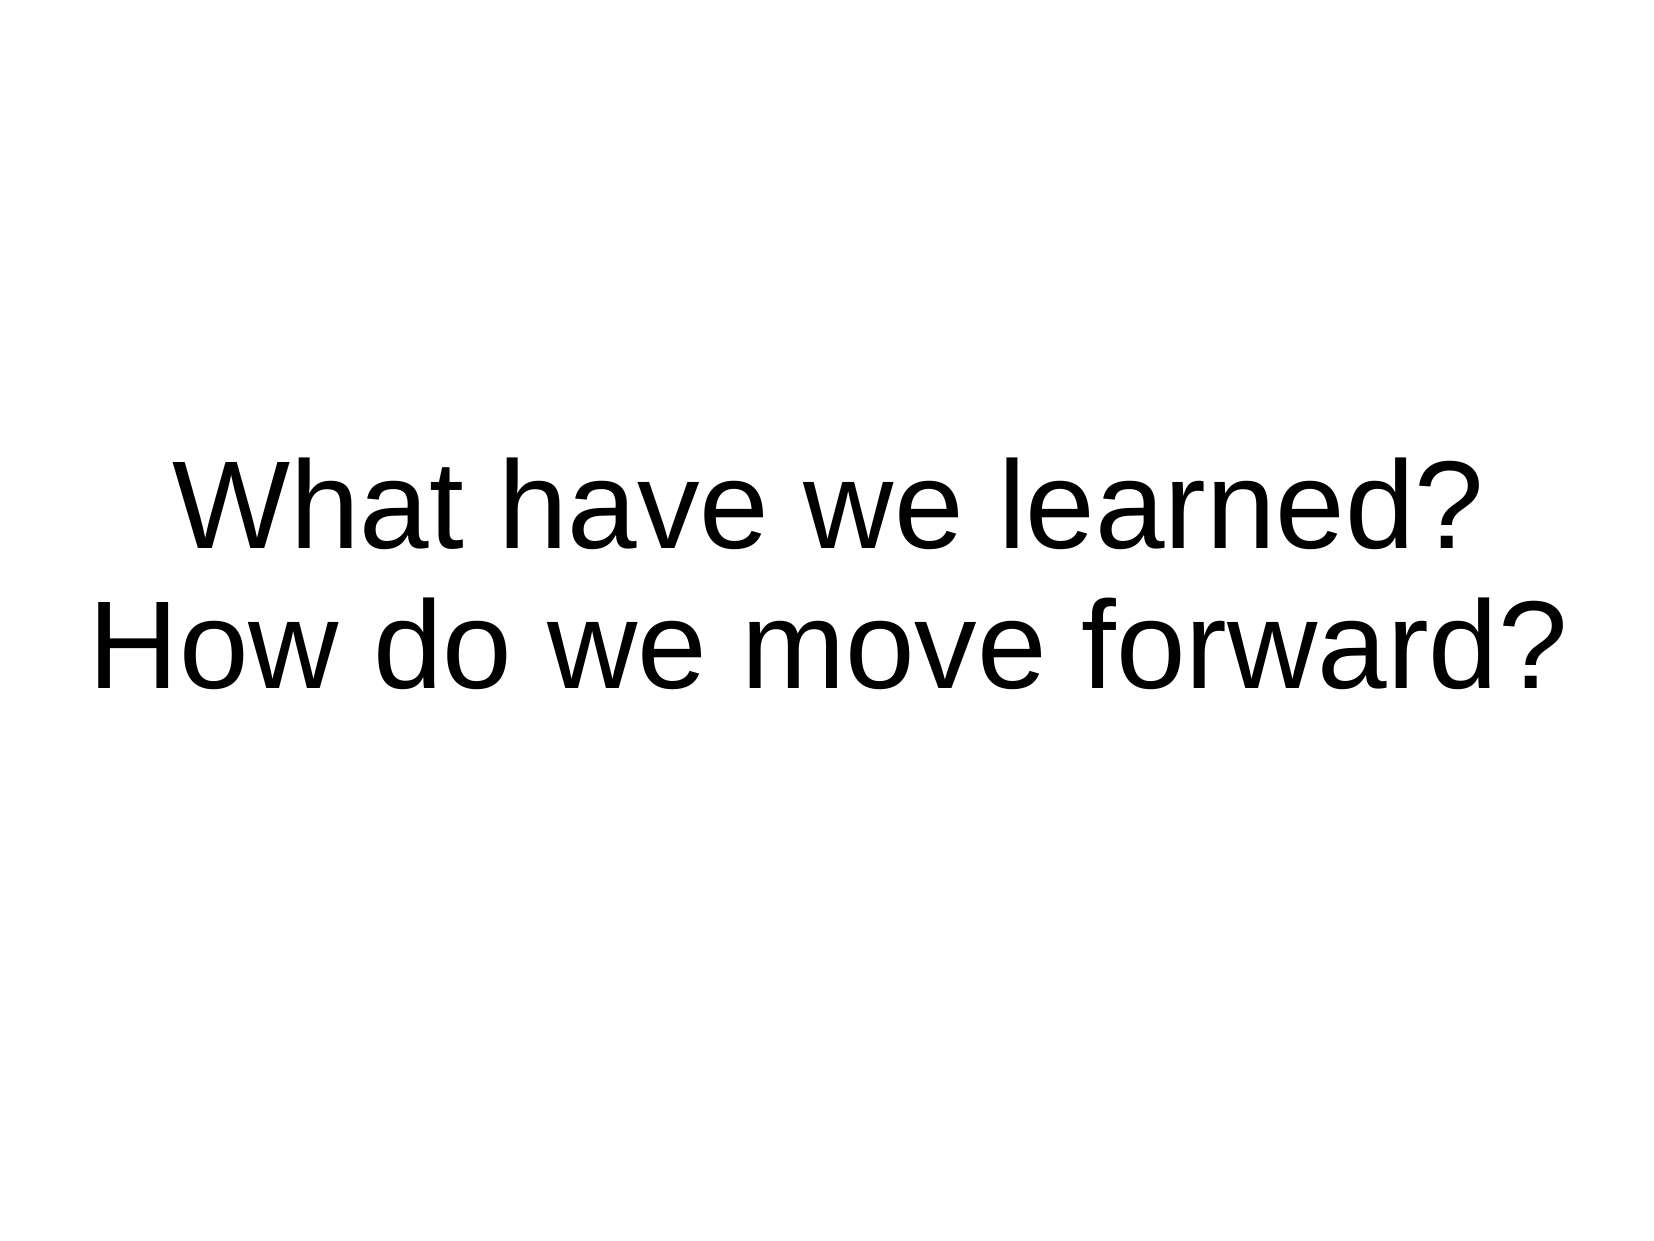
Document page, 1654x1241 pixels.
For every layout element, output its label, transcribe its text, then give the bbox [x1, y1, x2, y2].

title What have we learned? How do we move forward? [85, 435, 1573, 716]
